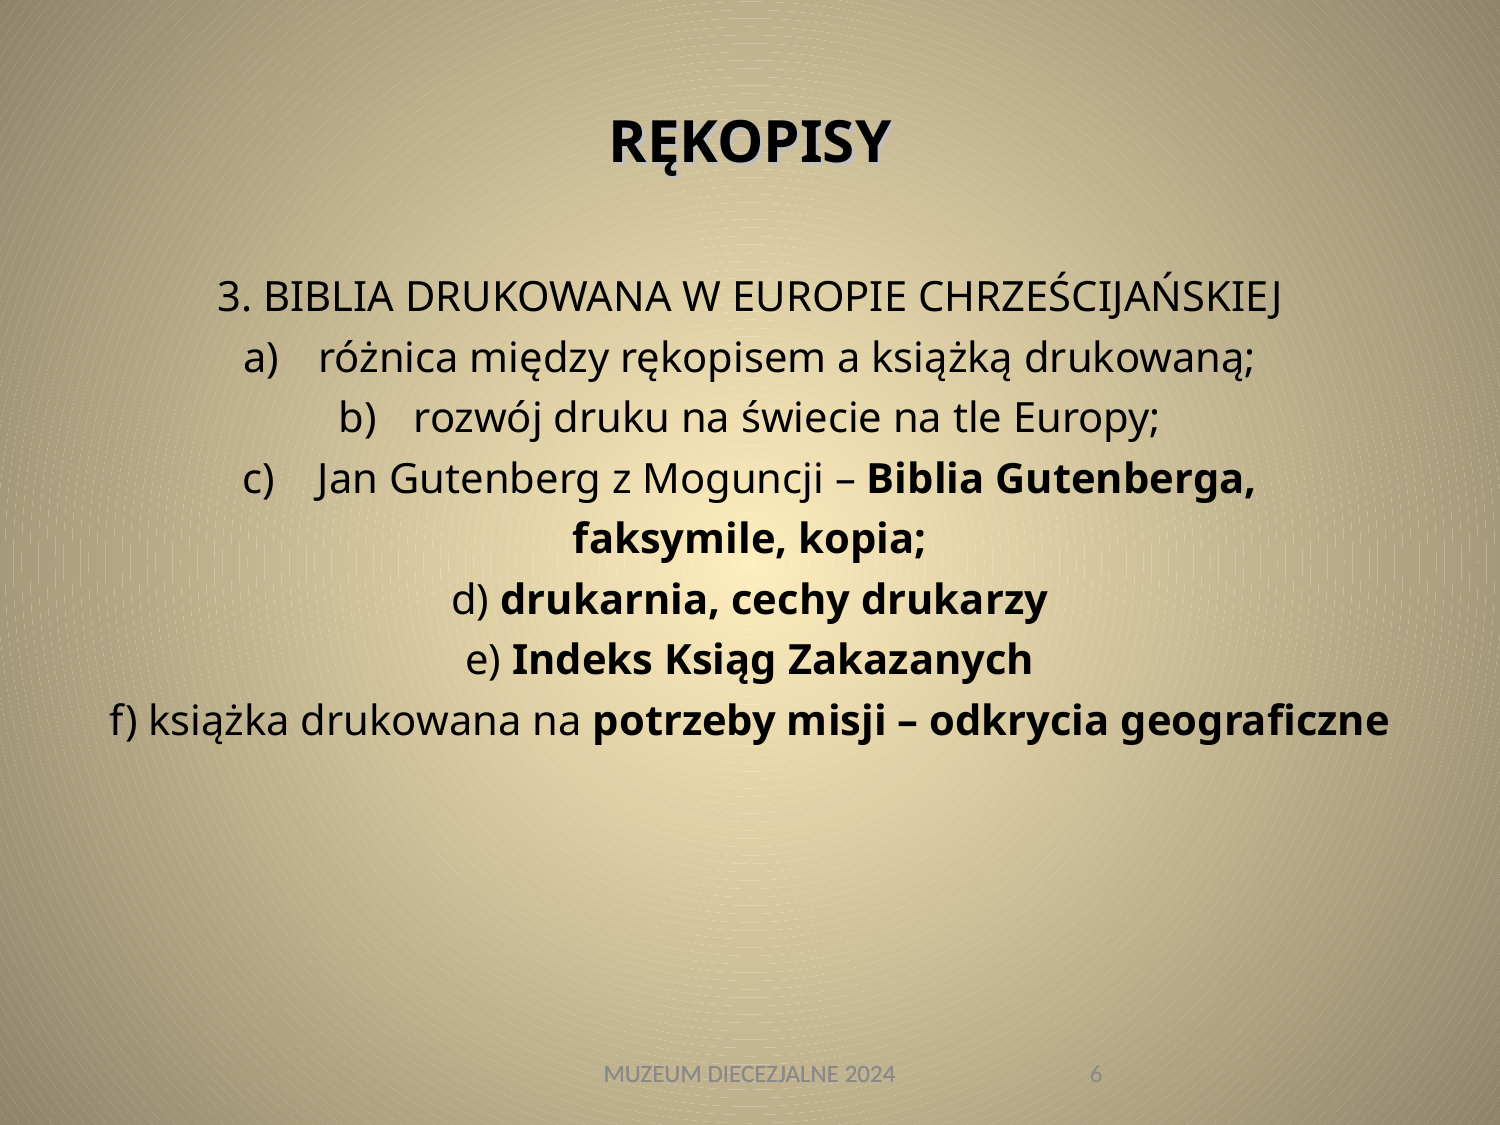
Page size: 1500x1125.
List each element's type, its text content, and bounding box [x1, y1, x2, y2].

list 3. BIBLIA DRUKOWANA W EUROPIE CHRZEŚCIJAŃSKIEJ różnica między rękopisem a książką drukowaną; rozwój druku na świecie na tle Europy; Jan Gutenberg z Moguncji – Biblia Gutenberga, faksymile, kopia; d) drukarnia, cechy drukarzy e) Indeks Ksiąg Zakazanych f) książka drukowana na potrzeby misji – odkrycia geograficzne [75, 262, 1426, 1005]
title RĘKOPISY [75, 45, 1426, 233]
text_box MUZEUM DIECEZJALNE 2024 [512, 1042, 988, 1103]
text_box [1074, 1042, 1426, 1103]
